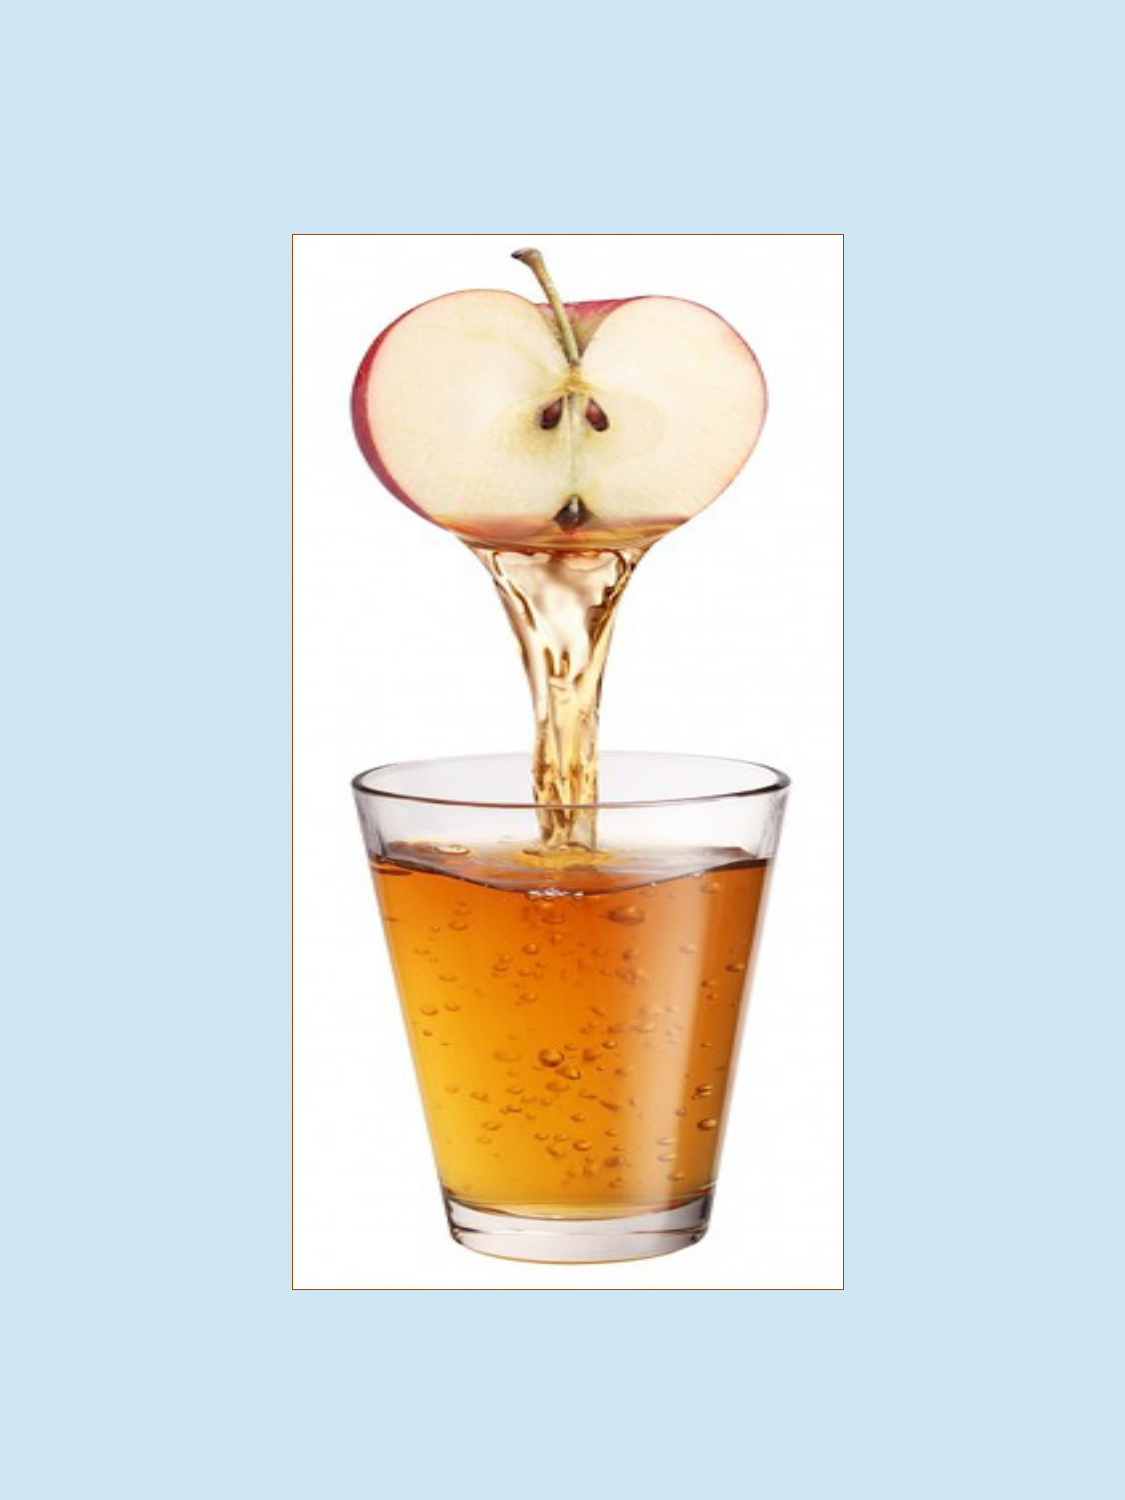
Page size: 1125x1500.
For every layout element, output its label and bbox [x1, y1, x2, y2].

picture [292, 234, 844, 1290]
